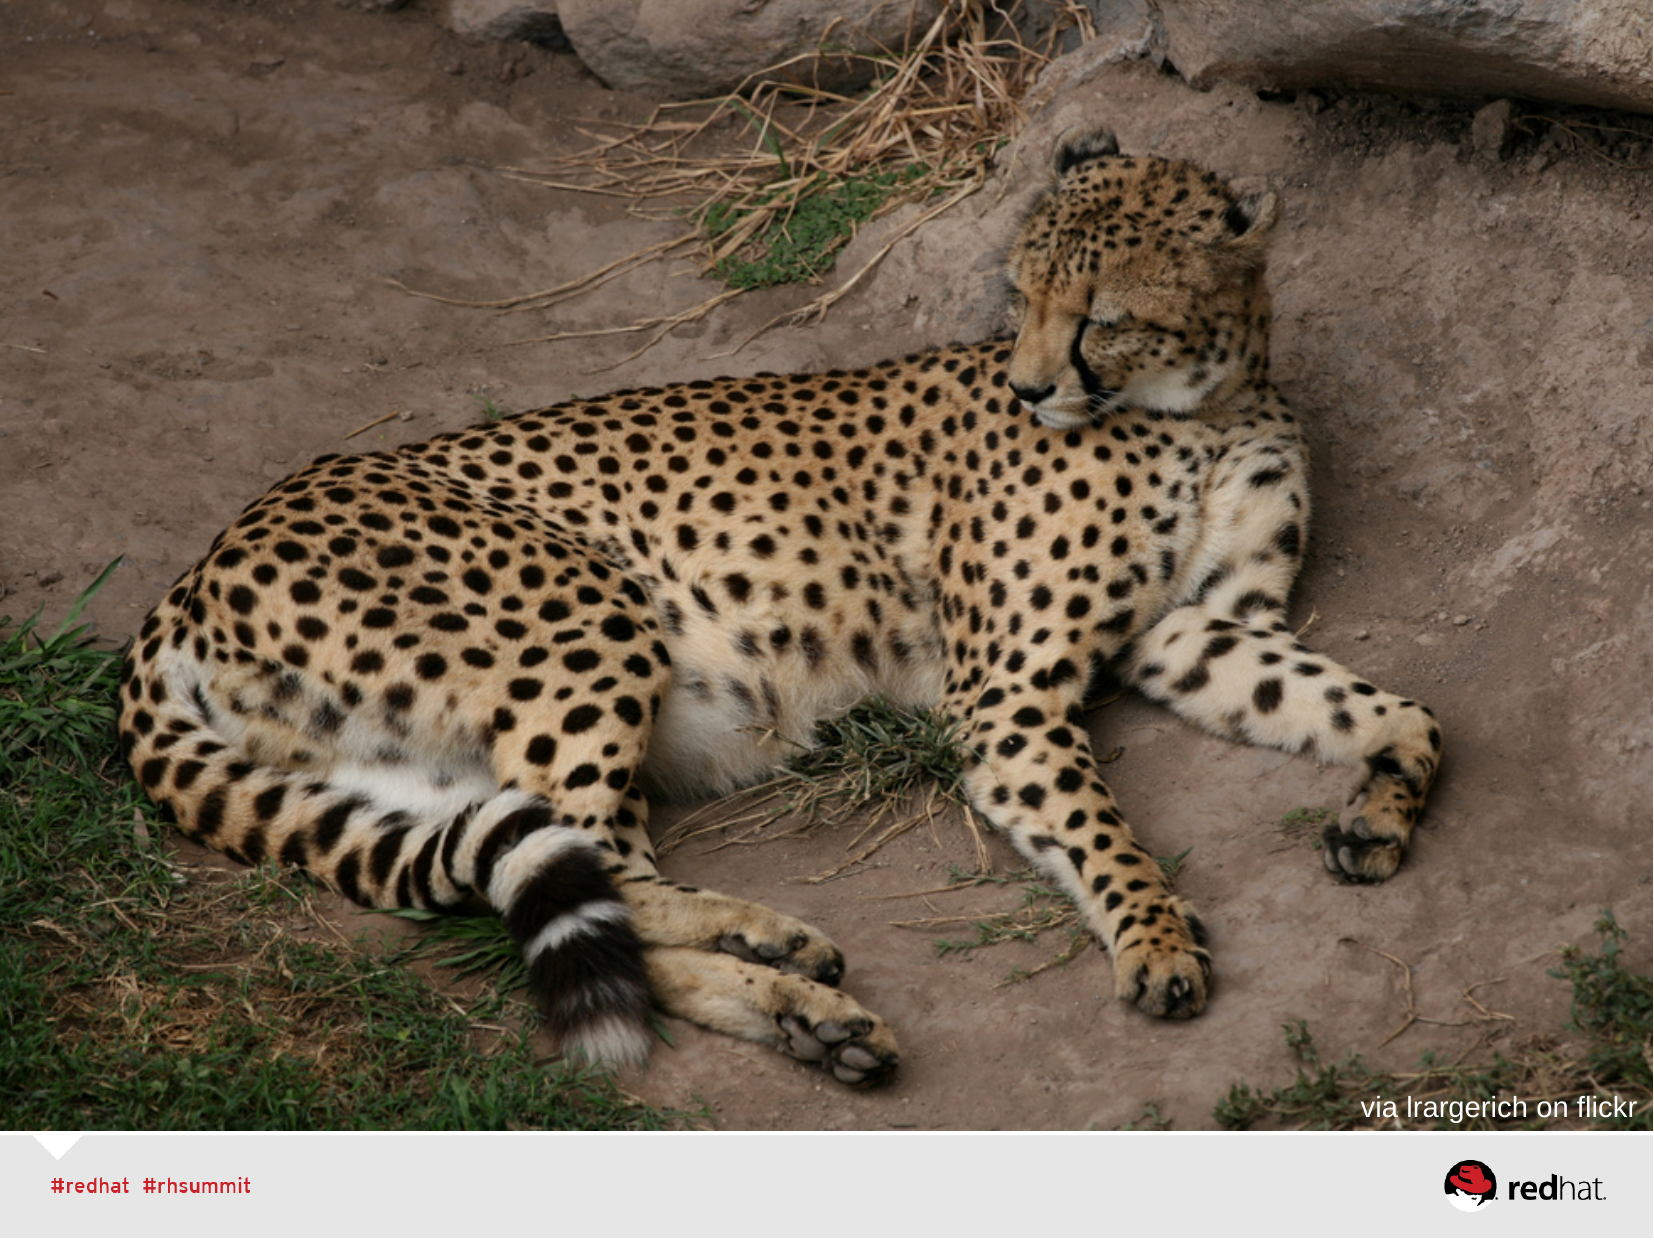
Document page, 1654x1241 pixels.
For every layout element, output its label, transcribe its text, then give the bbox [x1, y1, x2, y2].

text_box via lrargerich on flickr [1345, 1083, 1653, 1131]
picture [0, 0, 1654, 1238]
